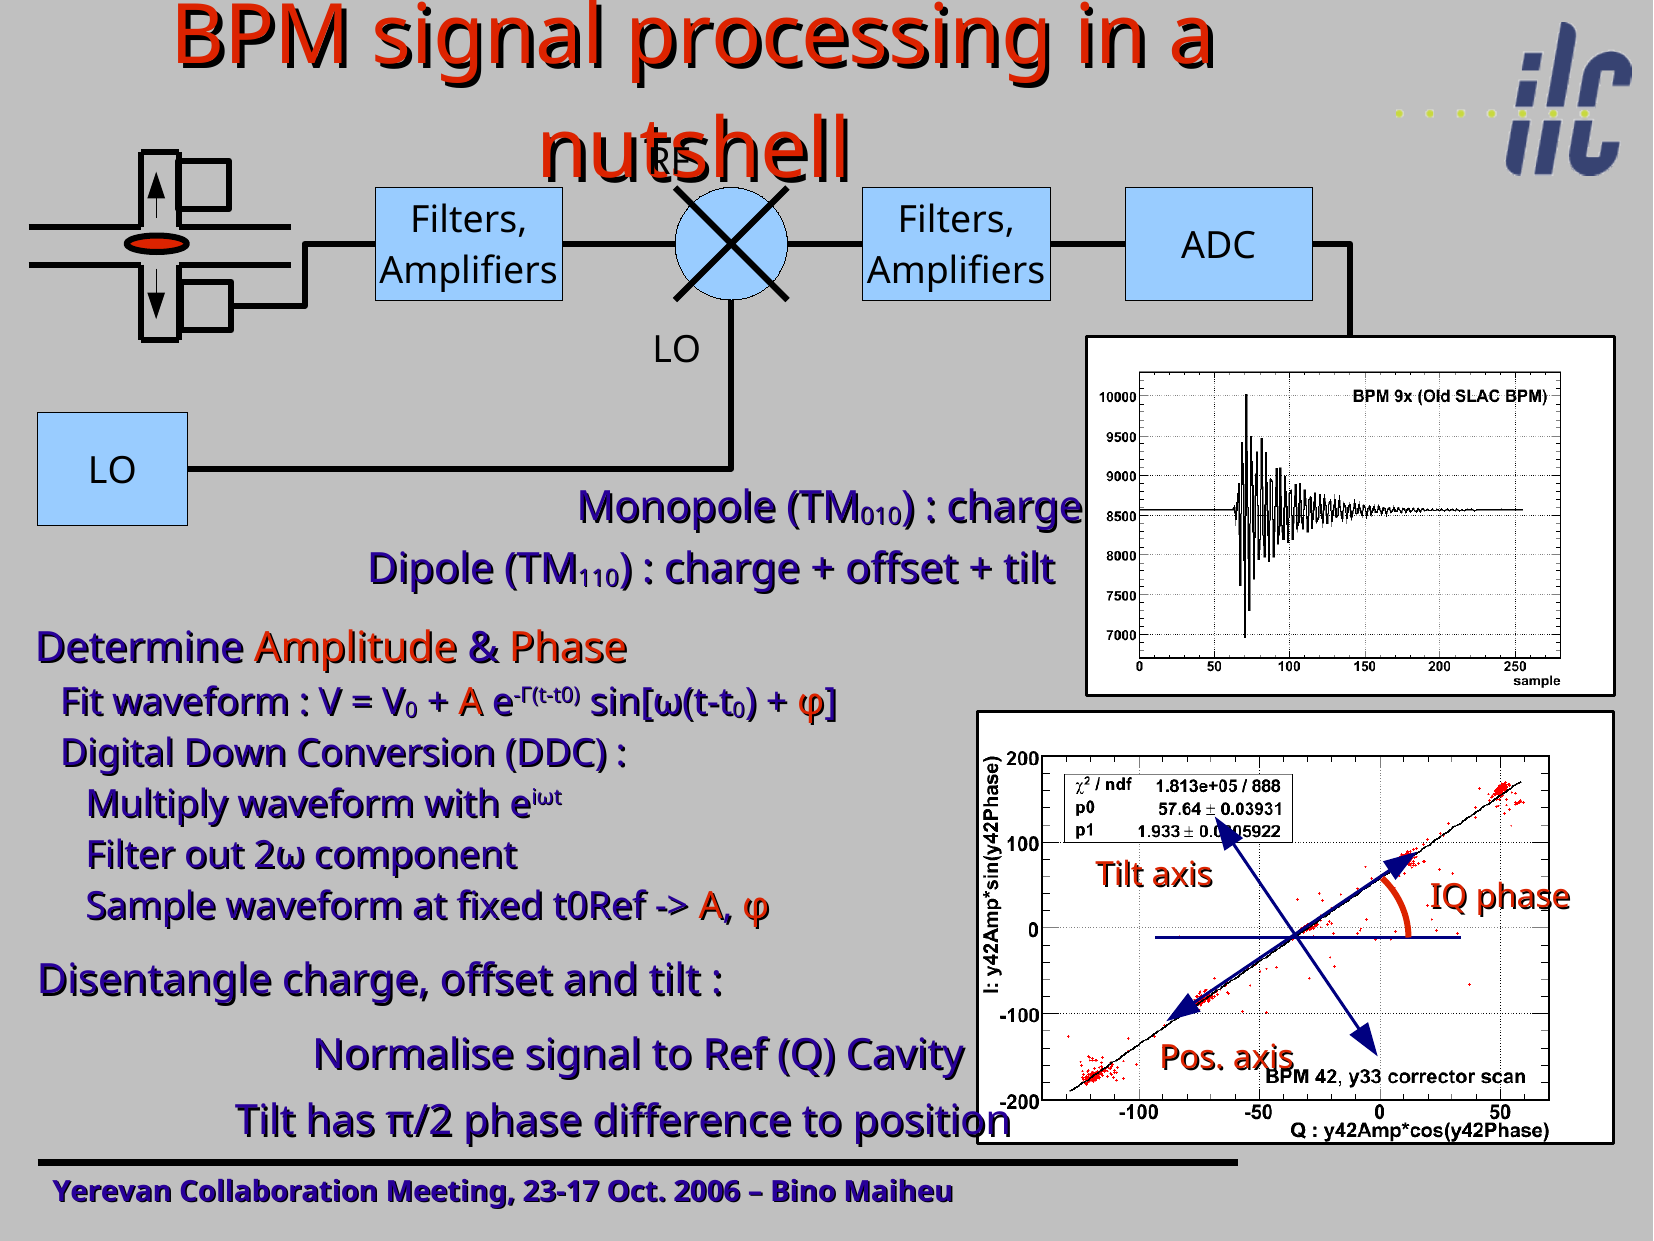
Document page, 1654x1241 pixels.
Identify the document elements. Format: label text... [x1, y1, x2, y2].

picture [1396, 22, 1632, 176]
text_box ADC [1125, 187, 1313, 301]
text_box RF [632, 127, 713, 188]
text_box LO [637, 314, 718, 376]
text_box [694, 249, 769, 300]
text_box Filters, Amplifiers [862, 187, 1051, 301]
text_box Pos. axis [1144, 1025, 1303, 1081]
text_box Disentangle charge, offset and tilt : [21, 941, 717, 1007]
text_box Normalise signal to Ref (Q) Cavity [297, 1015, 952, 1082]
text_box Tilt axis [1080, 842, 1223, 898]
picture [1087, 337, 1613, 694]
text_box Filters, Amplifiers [375, 187, 563, 301]
text_box Fit waveform : V = V0 + A e-Г(t-t0) sin[ω(t-t0) + φ] Digital Down Conversion (DDC) : Multiply waveform with eiωt Filter out 2ω component Sample waveform at fixed t0Ref -> A, φ [35, 666, 925, 921]
text_box Yerevan Collaboration Meeting, 23-17 Oct. 2006 – Bino Maiheu [37, 1162, 996, 1213]
picture [979, 713, 1612, 1143]
text_box Dipole (TM110) : charge + offset + tilt [352, 530, 1067, 609]
title BPM signal processing in a nutshell [37, 37, 1351, 140]
text_box IQ phase [1415, 864, 1579, 920]
text_box Tilt has π/2 phase difference to position [220, 1082, 983, 1148]
text_box [675, 206, 726, 281]
text_box [737, 207, 788, 281]
text_box [694, 187, 768, 238]
text_box LO [37, 412, 188, 526]
text_box Monopole (TM010) : charge [561, 468, 1076, 548]
text_box Determine Amplitude & Phase [19, 609, 602, 675]
text_box [126, 235, 187, 252]
